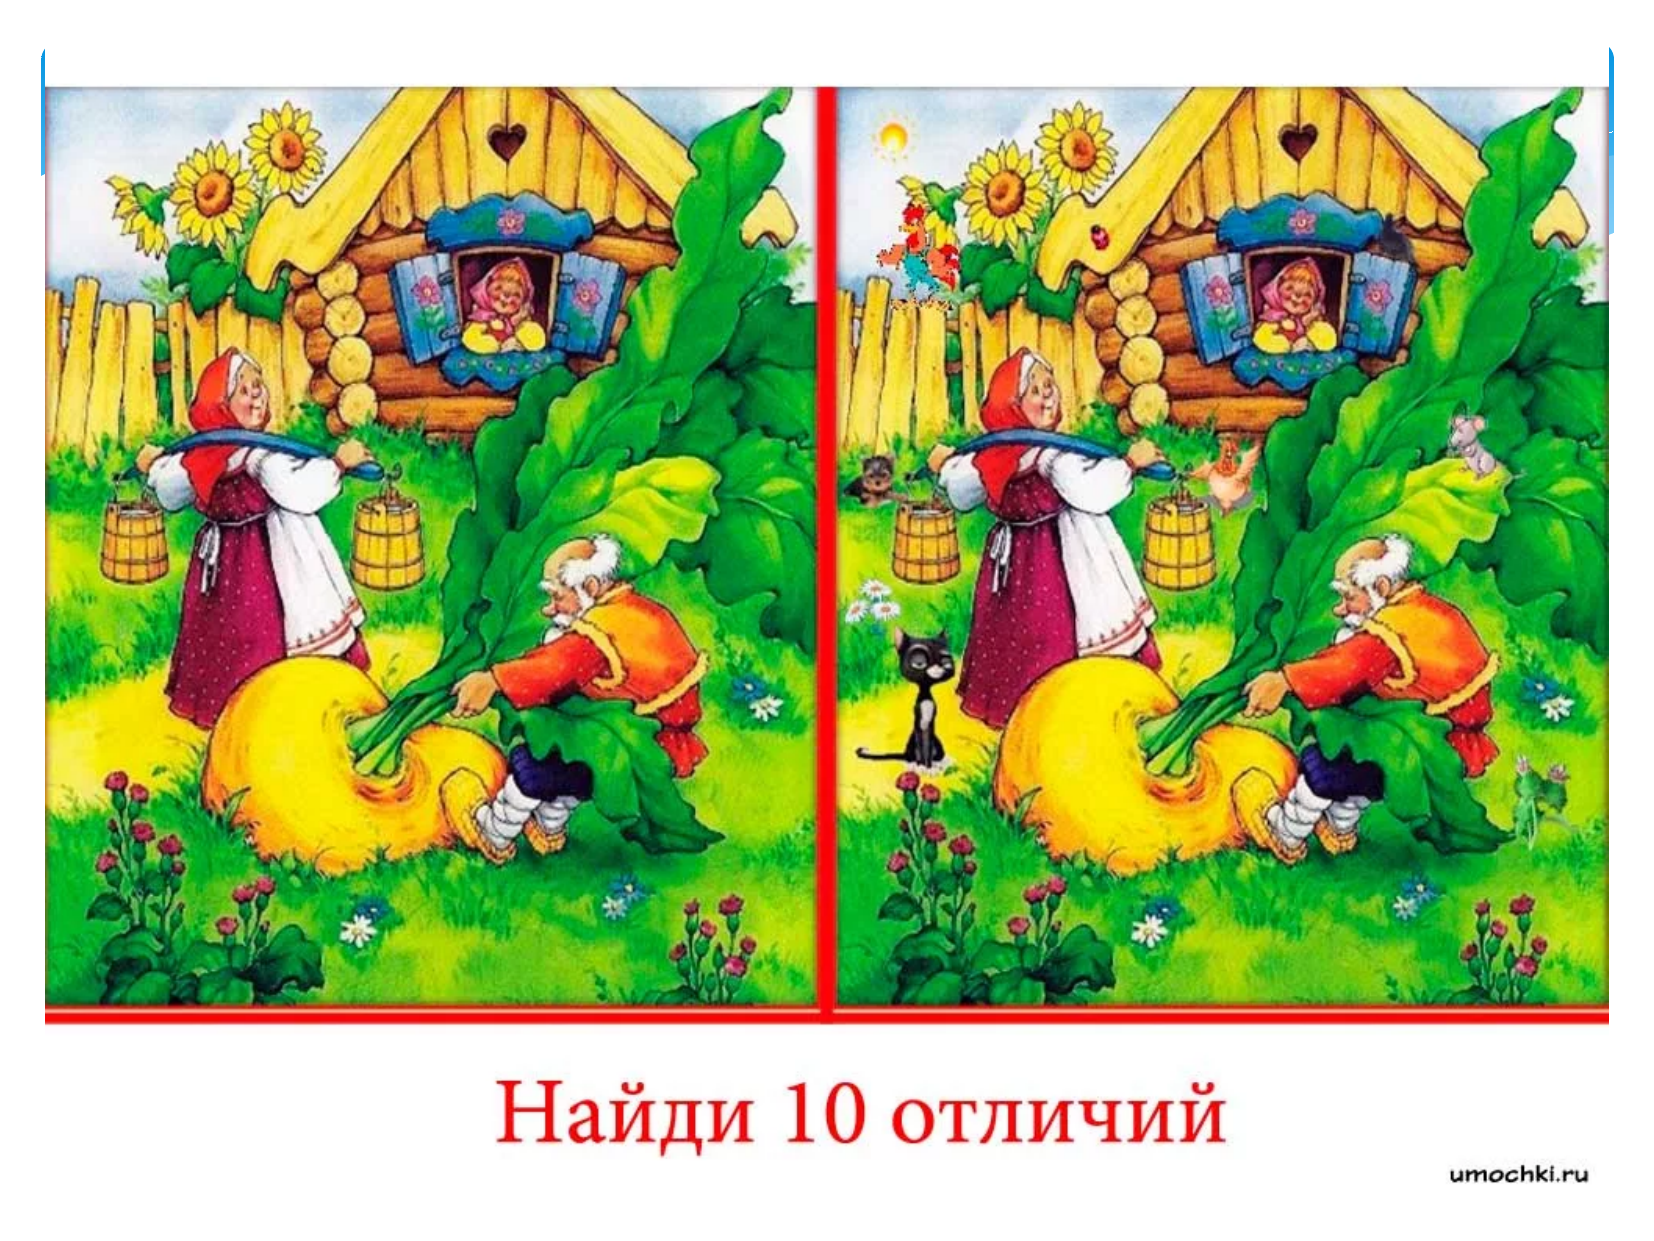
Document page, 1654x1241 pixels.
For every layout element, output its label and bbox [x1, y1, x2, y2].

picture [44, 34, 1609, 1207]
